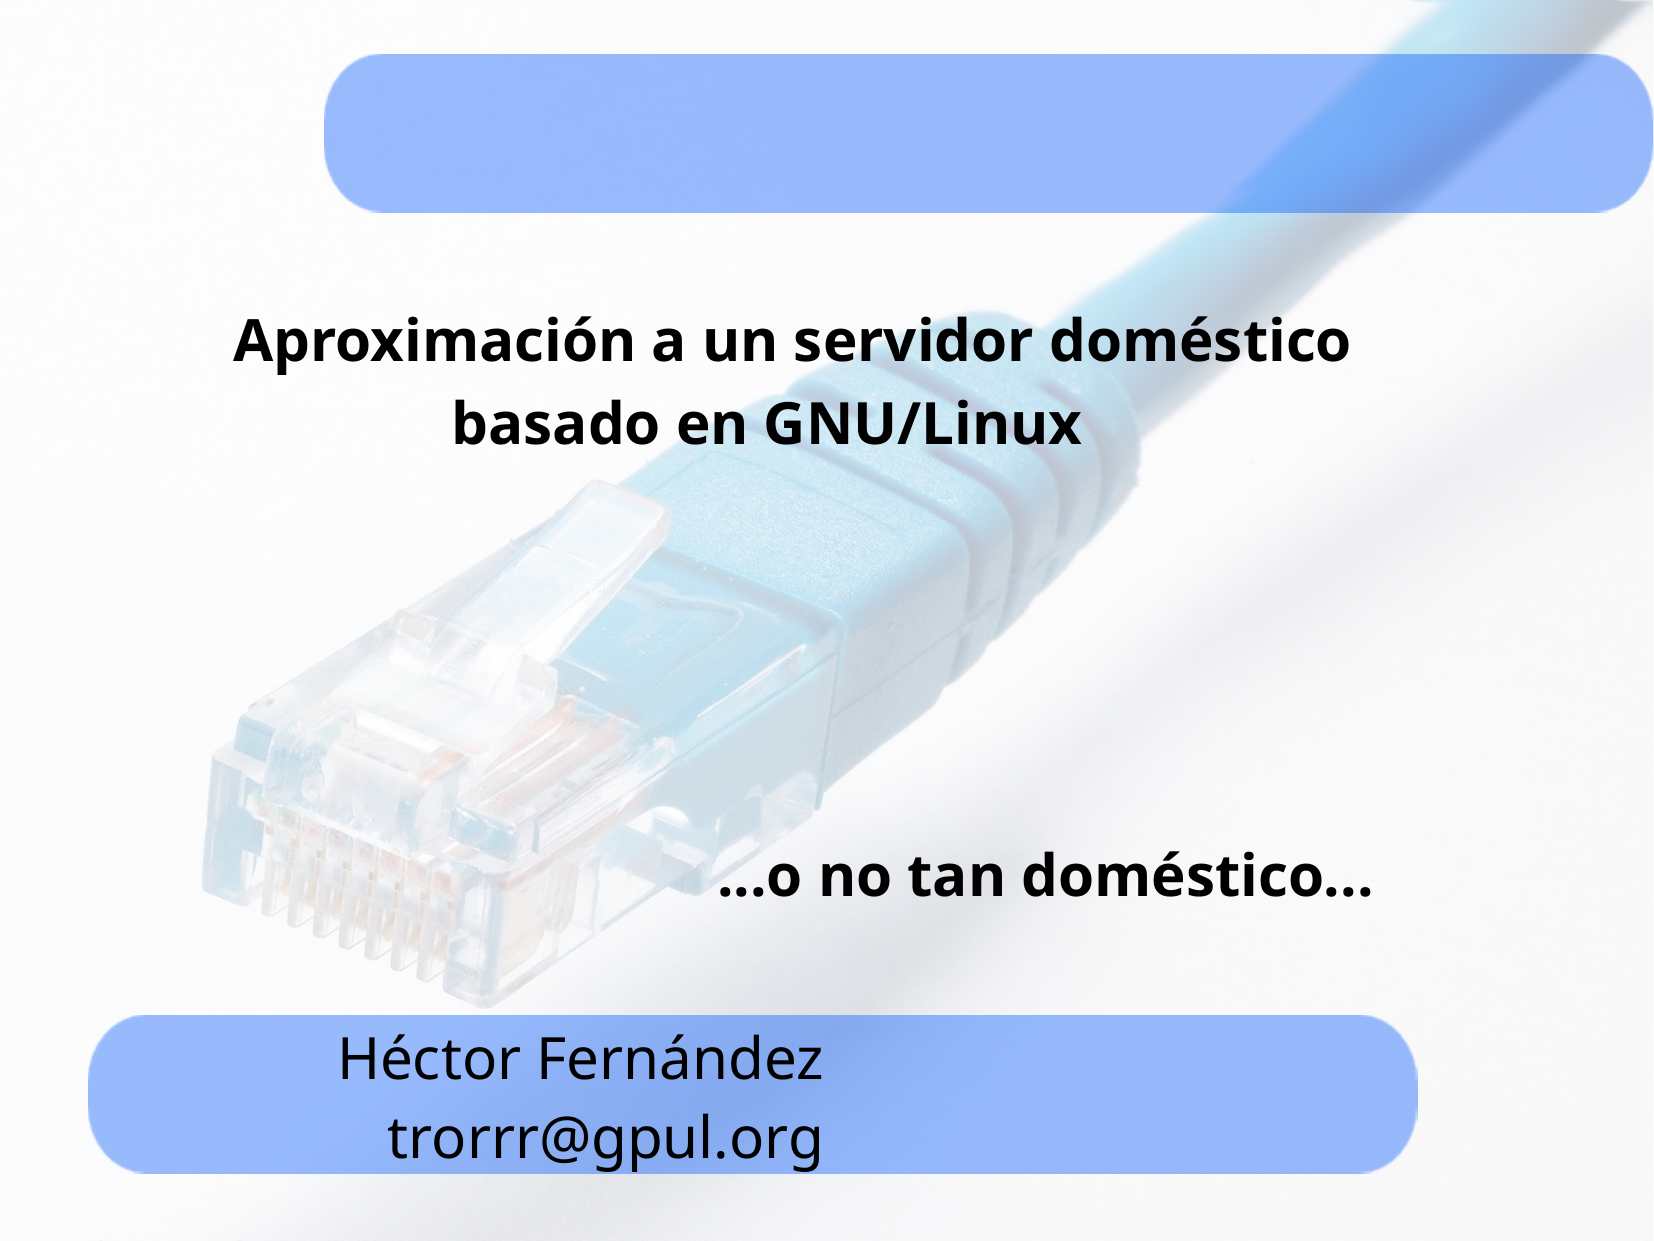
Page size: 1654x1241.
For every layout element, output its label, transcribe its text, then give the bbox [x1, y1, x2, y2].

text_box ...o no tan doméstico... [702, 826, 1447, 919]
text_box Aproximación a un servidor doméstico [218, 292, 1430, 384]
text_box basado en GNU/Linux [437, 374, 1134, 467]
text_box Héctor Fernández trorrr@gpul.org [129, 1009, 839, 1179]
picture [0, 0, 1654, 1241]
